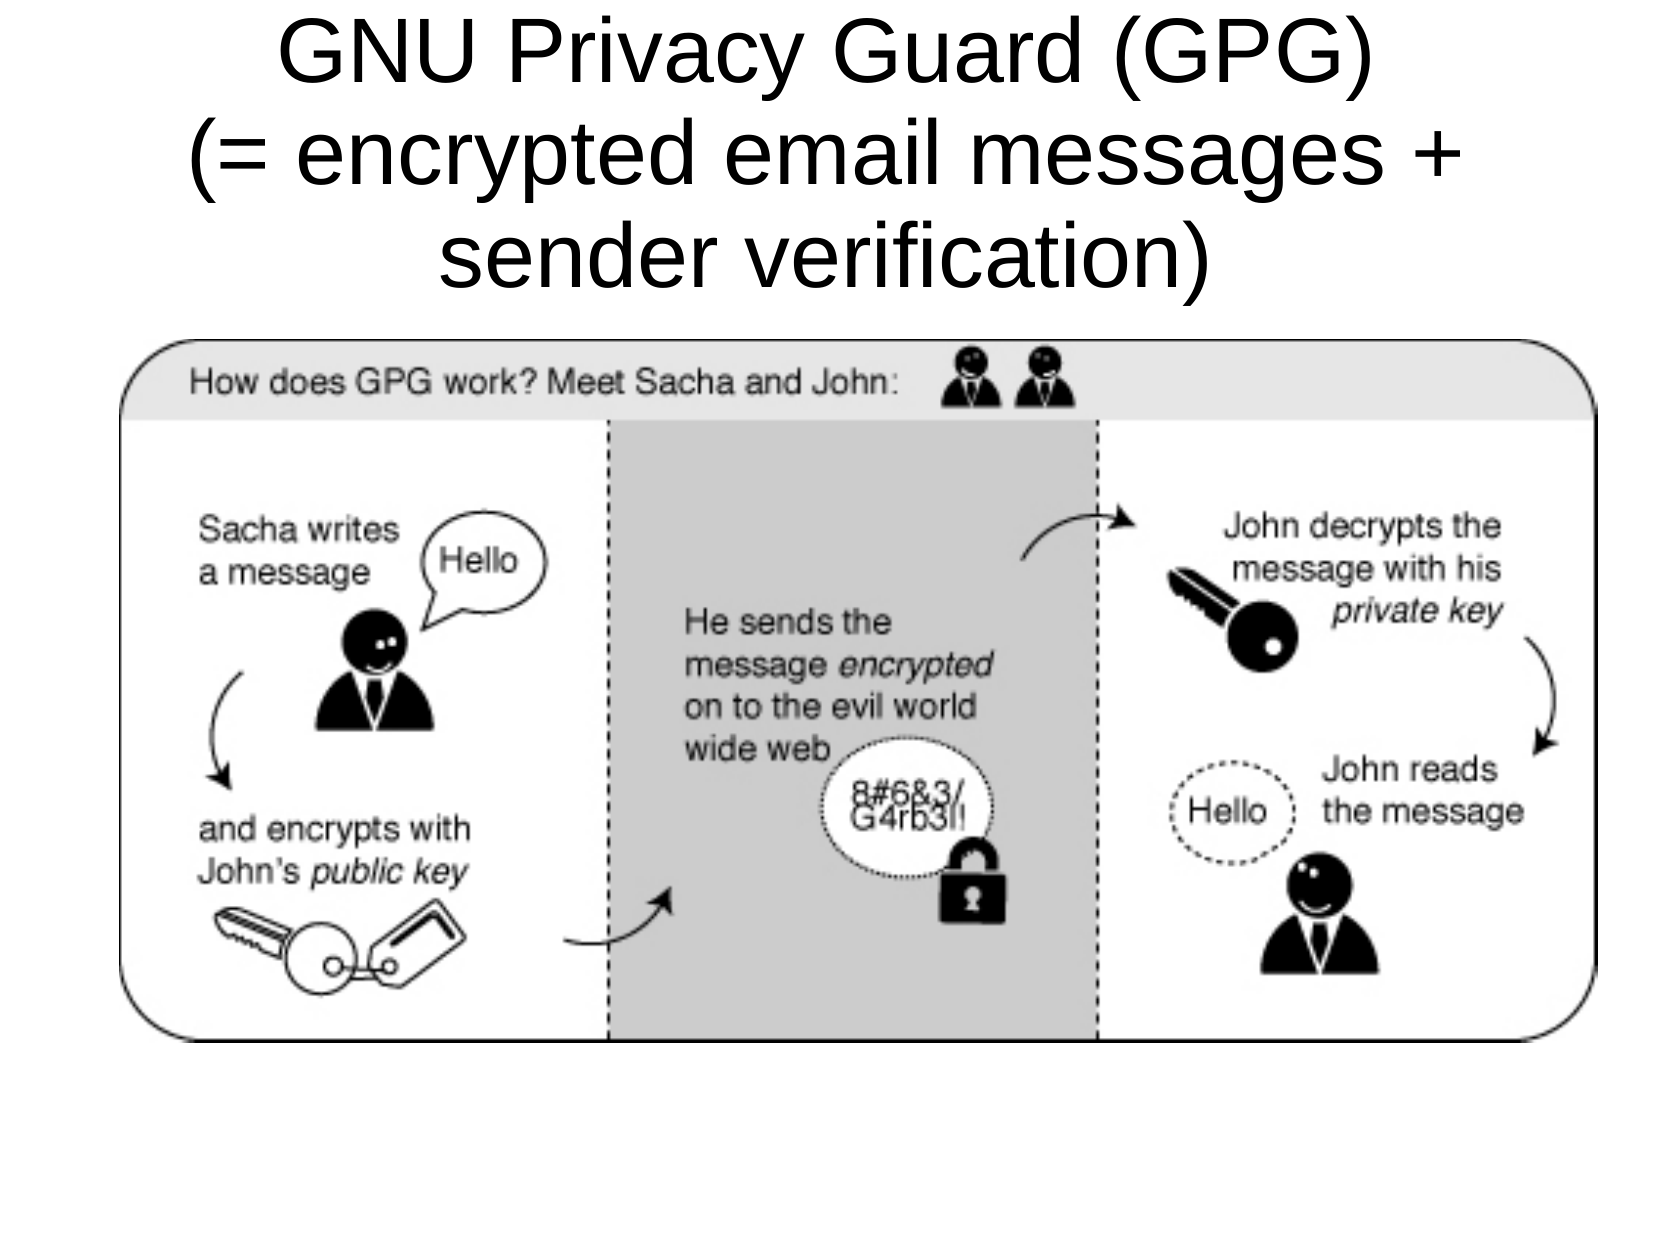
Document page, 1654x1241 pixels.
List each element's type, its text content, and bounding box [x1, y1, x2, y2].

picture [119, 339, 1598, 1043]
title GNU Privacy Guard (GPG) (= encrypted email messages + sender verification) [82, 0, 1571, 307]
